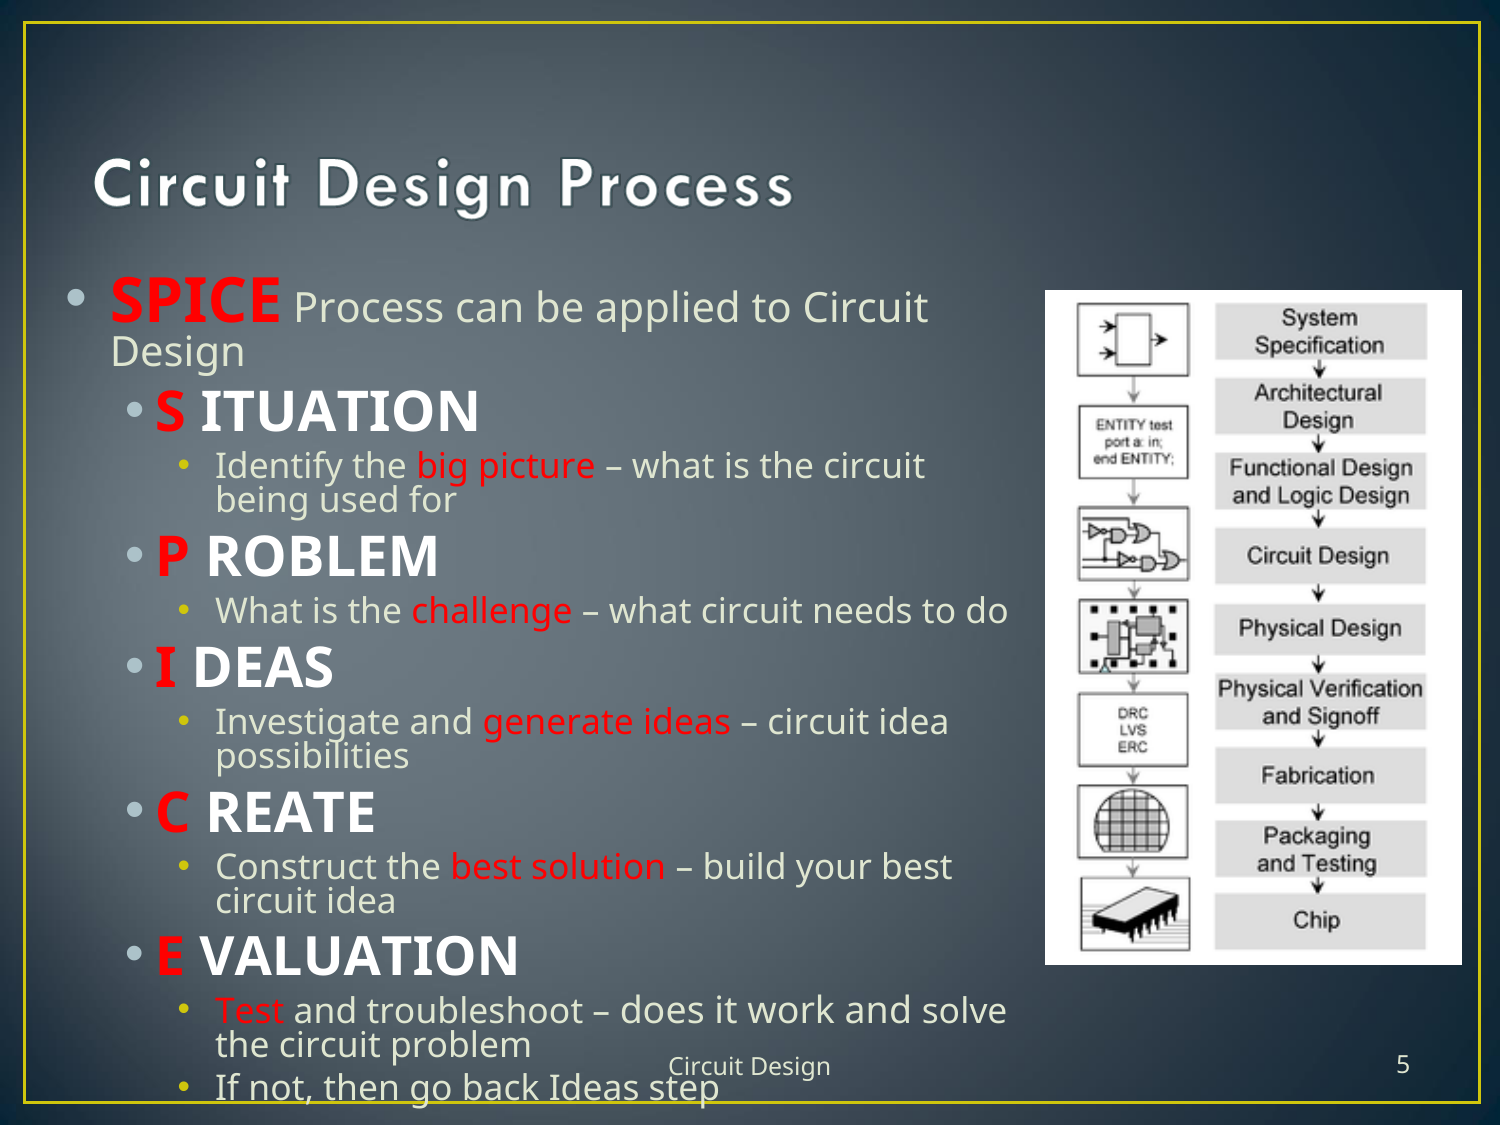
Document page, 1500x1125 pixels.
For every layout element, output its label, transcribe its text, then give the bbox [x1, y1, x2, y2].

picture [0, 0, 1500, 1125]
list SPICE Process can be applied to Circuit Design S ITUATION Identify the big picture – what is the circuit being used for P ROBLEM What is the challenge – what circuit needs to do I DEAS Investigate and generate ideas – circuit idea possibilities C REATE Construct the best solution – build your best circuit idea E VALUATION Test and troubleshoot – does it work and solve the circuit problem If not, then go back Ideas step [49, 267, 1034, 1010]
text_box [45, 45, 1426, 272]
text_box <number> [1074, 1035, 1426, 1096]
text_box Circuit Design [464, 1035, 1036, 1096]
